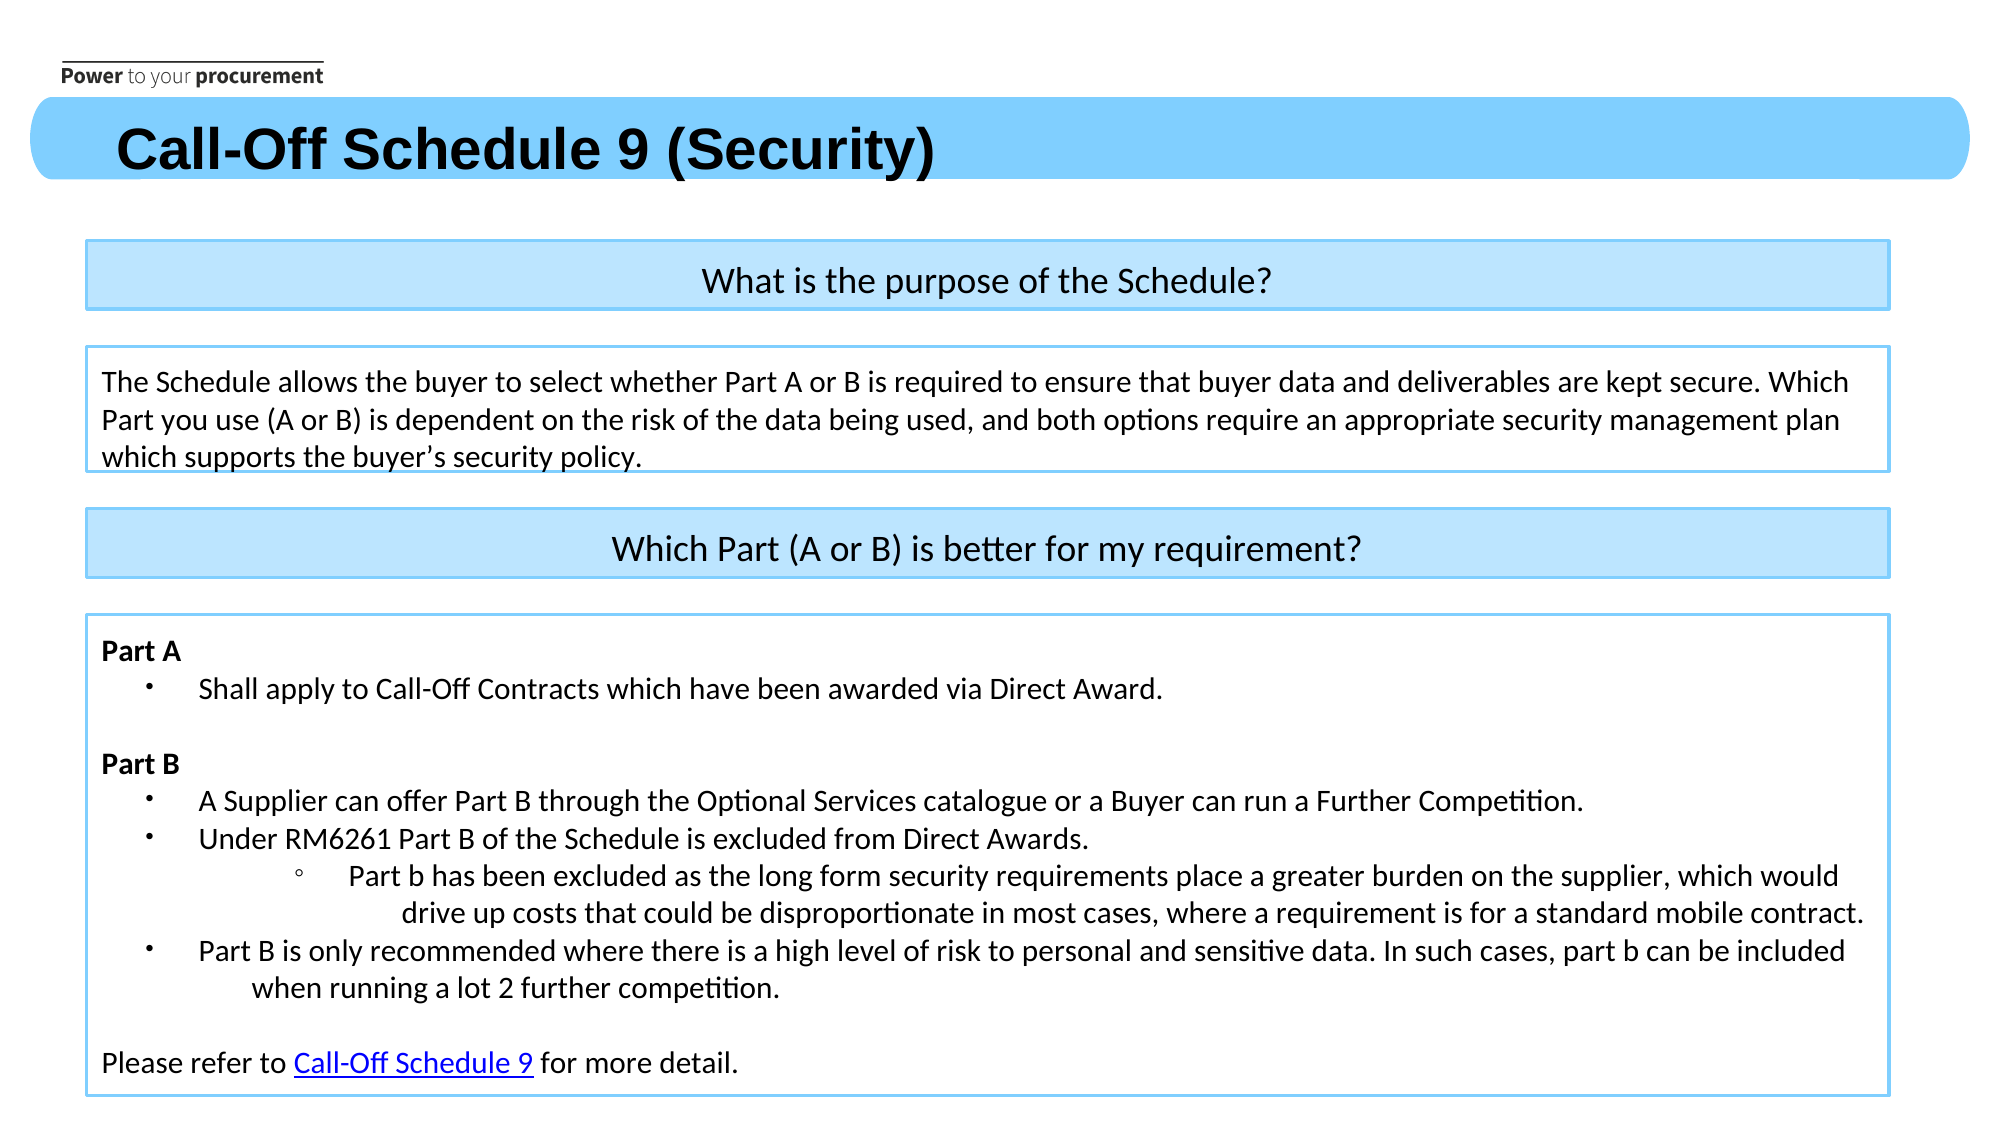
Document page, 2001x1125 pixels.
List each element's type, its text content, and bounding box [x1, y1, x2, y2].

title Call-Off Schedule 9 (Security) [116, 111, 1269, 166]
text_box Which Part (A or B) is better for my requirement? [86, 508, 1890, 578]
text_box [30, 97, 1970, 180]
text_box The Schedule allows the buyer to select whether Part A or B is required to ensure that buyer data and deliverables are kept secure. Which Part you use (A or B) is dependent on the risk of the data being used, and both options require an appropriate security management plan which supports the buyer’s security policy. [86, 346, 1890, 472]
text_box [678, 166, 896, 179]
text_box Part A Shall apply to Call-Off Contracts which have been awarded via Direct Award. Part B A Supplier can offer Part B through the Optional Services catalogue or a Buyer can run a Further Competition. Under RM6261 Part B of the Schedule is excluded from Direct Awards. Part b has been excluded as the long form security requirements place a greater burden on the supplier, which would drive up costs that could be disproportionate in most cases, where a requirement is for a standard mobile contract. Part B is only recommended where there is a high level of risk to personal and sensitive data. In such cases, part b can be included when running a lot 2 further competition. Please refer to Call-Off Schedule 9 for more detail. [86, 614, 1890, 1096]
text_box [898, 166, 923, 179]
text_box What is the purpose of the Schedule? [86, 240, 1890, 309]
